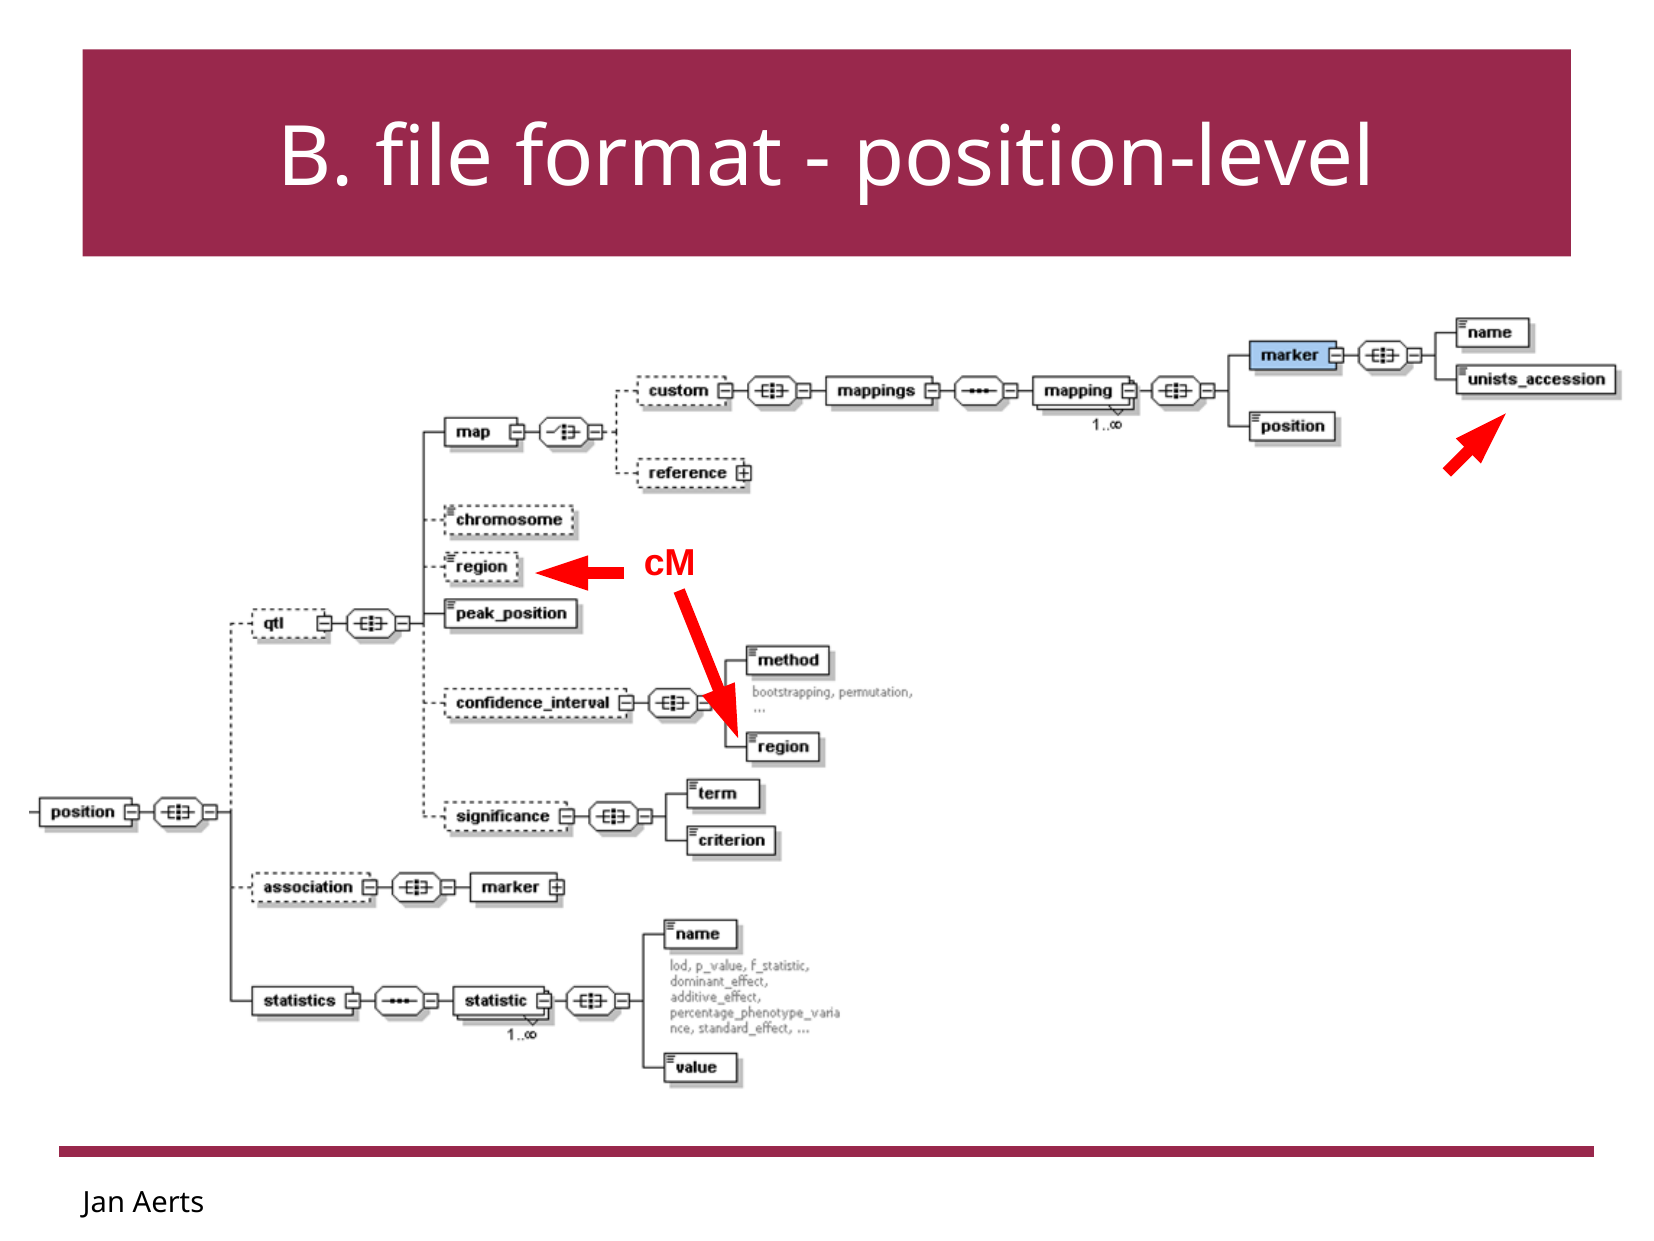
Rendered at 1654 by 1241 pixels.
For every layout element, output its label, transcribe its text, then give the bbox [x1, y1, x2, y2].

text_box cM [628, 533, 711, 591]
picture [29, 309, 1625, 1092]
title B. file format - position-level [82, 49, 1571, 257]
